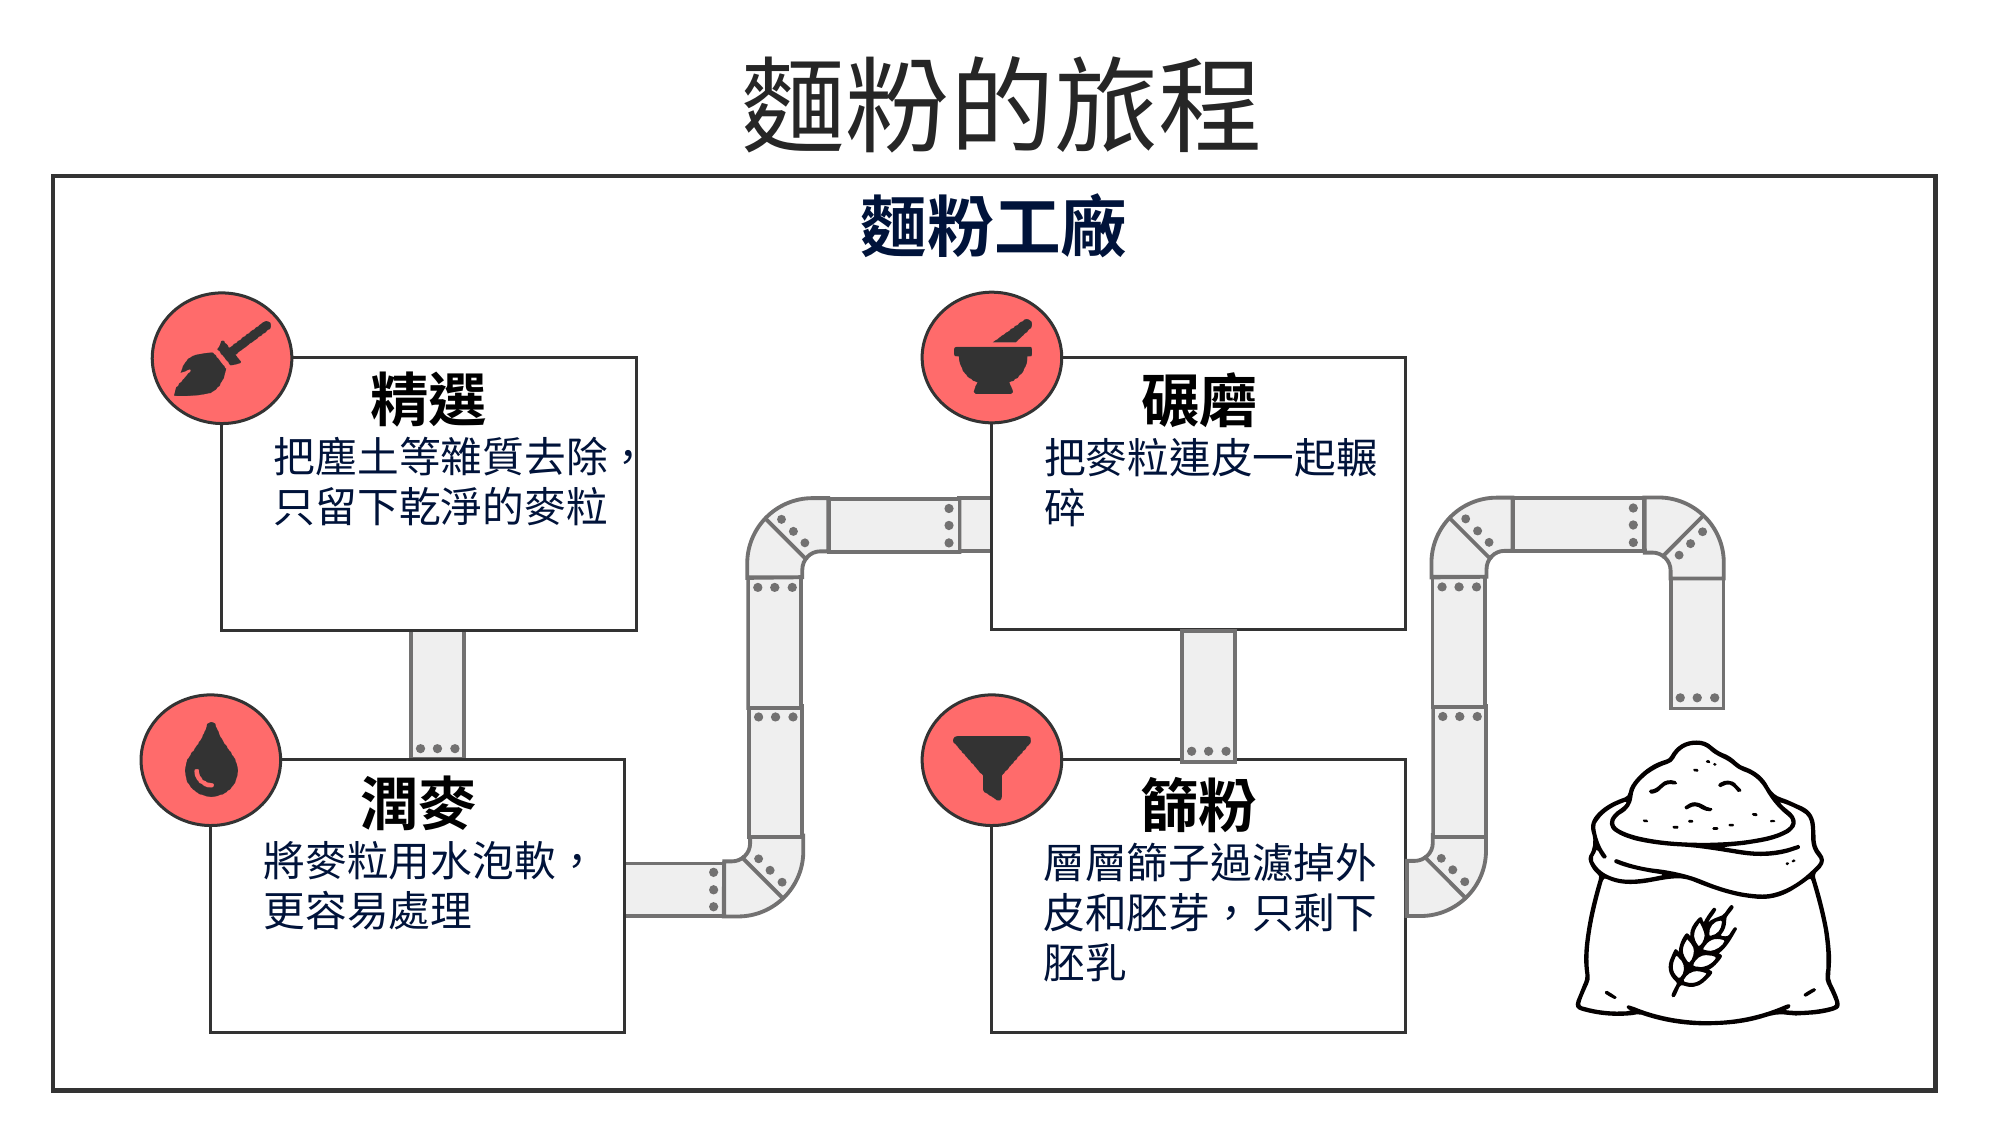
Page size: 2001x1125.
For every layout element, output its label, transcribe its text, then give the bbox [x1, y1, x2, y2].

text_box 層層篩子過濾掉外皮和胚芽，只剩下胚乳 [1028, 829, 1406, 1047]
text_box 碾磨 [1080, 356, 1319, 424]
picture [953, 730, 1031, 807]
text_box 麵粉工廠 [769, 177, 1220, 274]
text_box 精選 [310, 355, 548, 423]
picture [1180, 628, 1238, 764]
picture [182, 720, 240, 798]
text_box [152, 292, 310, 630]
text_box 潤麥 [300, 759, 539, 827]
text_box [1319, 357, 1406, 424]
text_box 把塵土等雜質去除，只留下乾淨的麥粒 [258, 423, 636, 641]
picture [954, 318, 1032, 396]
picture [1545, 719, 1852, 1042]
text_box [548, 358, 636, 423]
text_box [539, 760, 625, 827]
text_box 把麥粒連皮一起輾碎 [1029, 424, 1407, 541]
text_box [922, 694, 1180, 1032]
list 麵粉的旅程 [53, 55, 1952, 175]
text_box [1238, 760, 1406, 829]
picture [1404, 495, 1727, 919]
text_box [141, 694, 625, 1032]
text_box [922, 292, 1406, 629]
text_box 將麥粒用水泡軟，更容易處理 [248, 827, 626, 944]
picture [409, 641, 467, 759]
picture [174, 319, 271, 397]
picture [626, 495, 992, 919]
text_box 篩粉 [1079, 761, 1318, 829]
